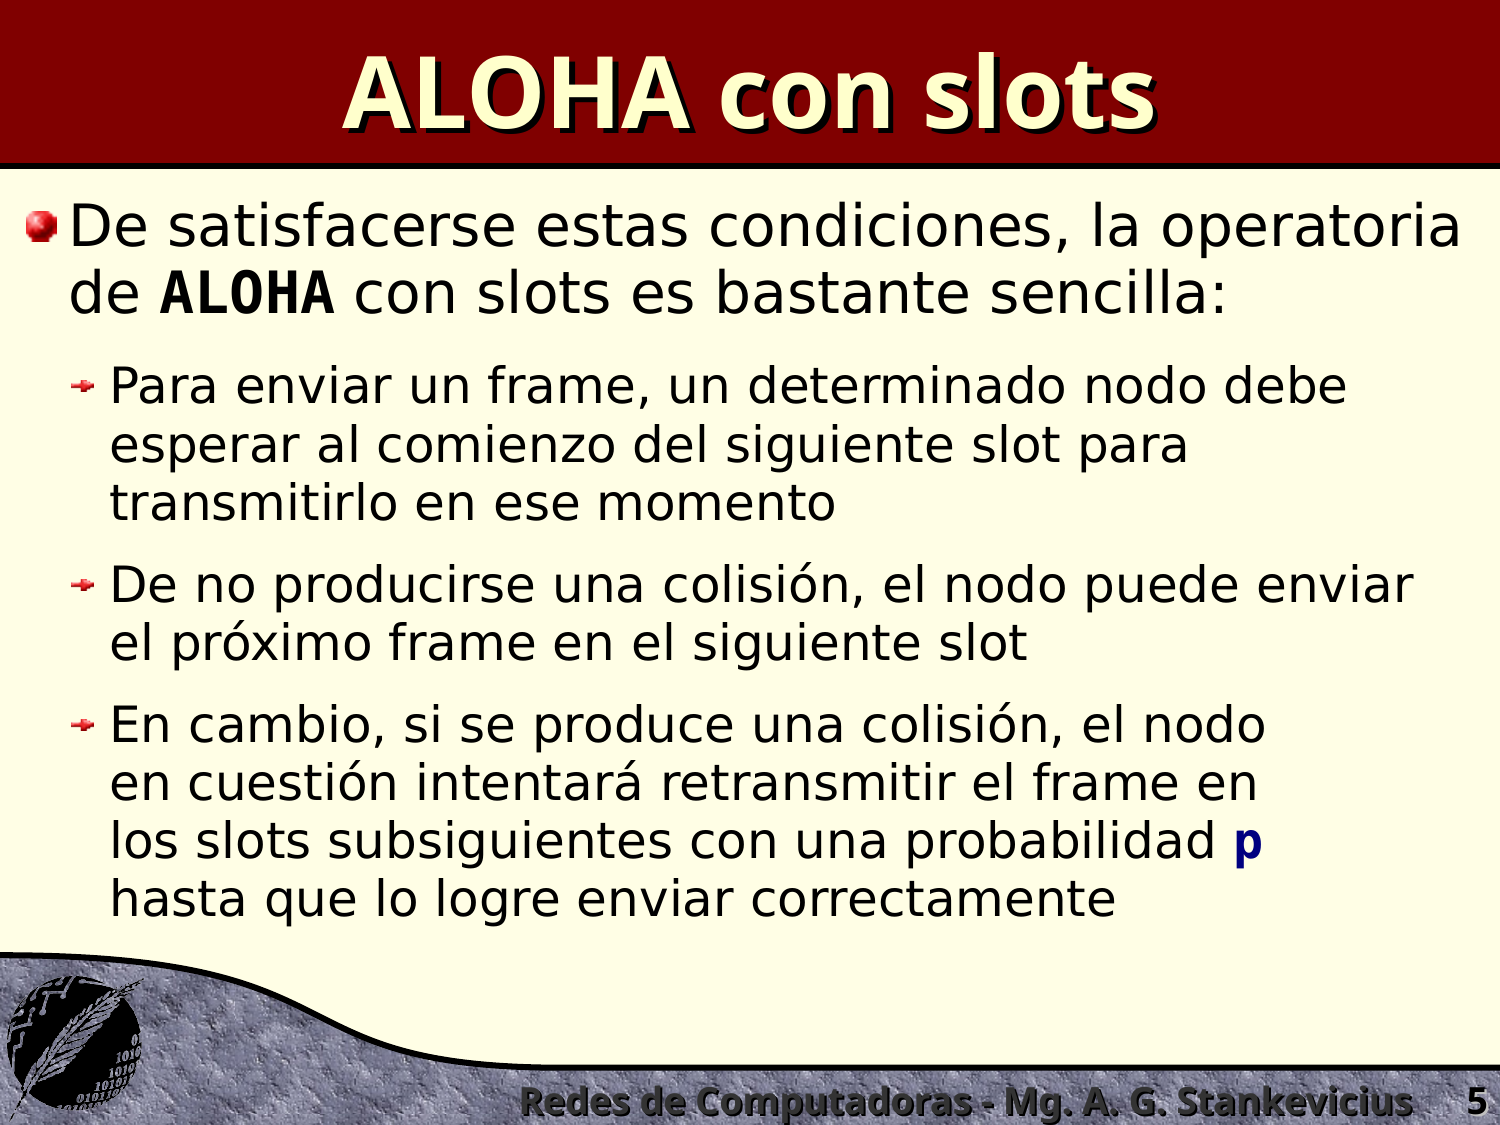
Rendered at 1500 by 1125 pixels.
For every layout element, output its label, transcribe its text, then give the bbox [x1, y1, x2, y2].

picture [0, 959, 1500, 1125]
title ALOHA con slots [15, 5, 1485, 160]
list De satisfacerse estas condiciones, la operatoria de ALOHA con slots es bastante sencilla: Para enviar un frame, un determinado nodo debe esperar al comienzo del siguiente slot para transmitirlo en ese momento De no producirse una colisión, el nodo puede enviar el próximo frame en el siguiente slot En cambio, si se produce una colisión, el nodo en cuestión intentará retransmitir el frame en los slots subsiguientes con una probabilidad p hasta que lo logre enviar correctamente [11, 192, 1486, 929]
picture [1047, 1100, 1054, 1110]
picture [790, 1100, 795, 1110]
